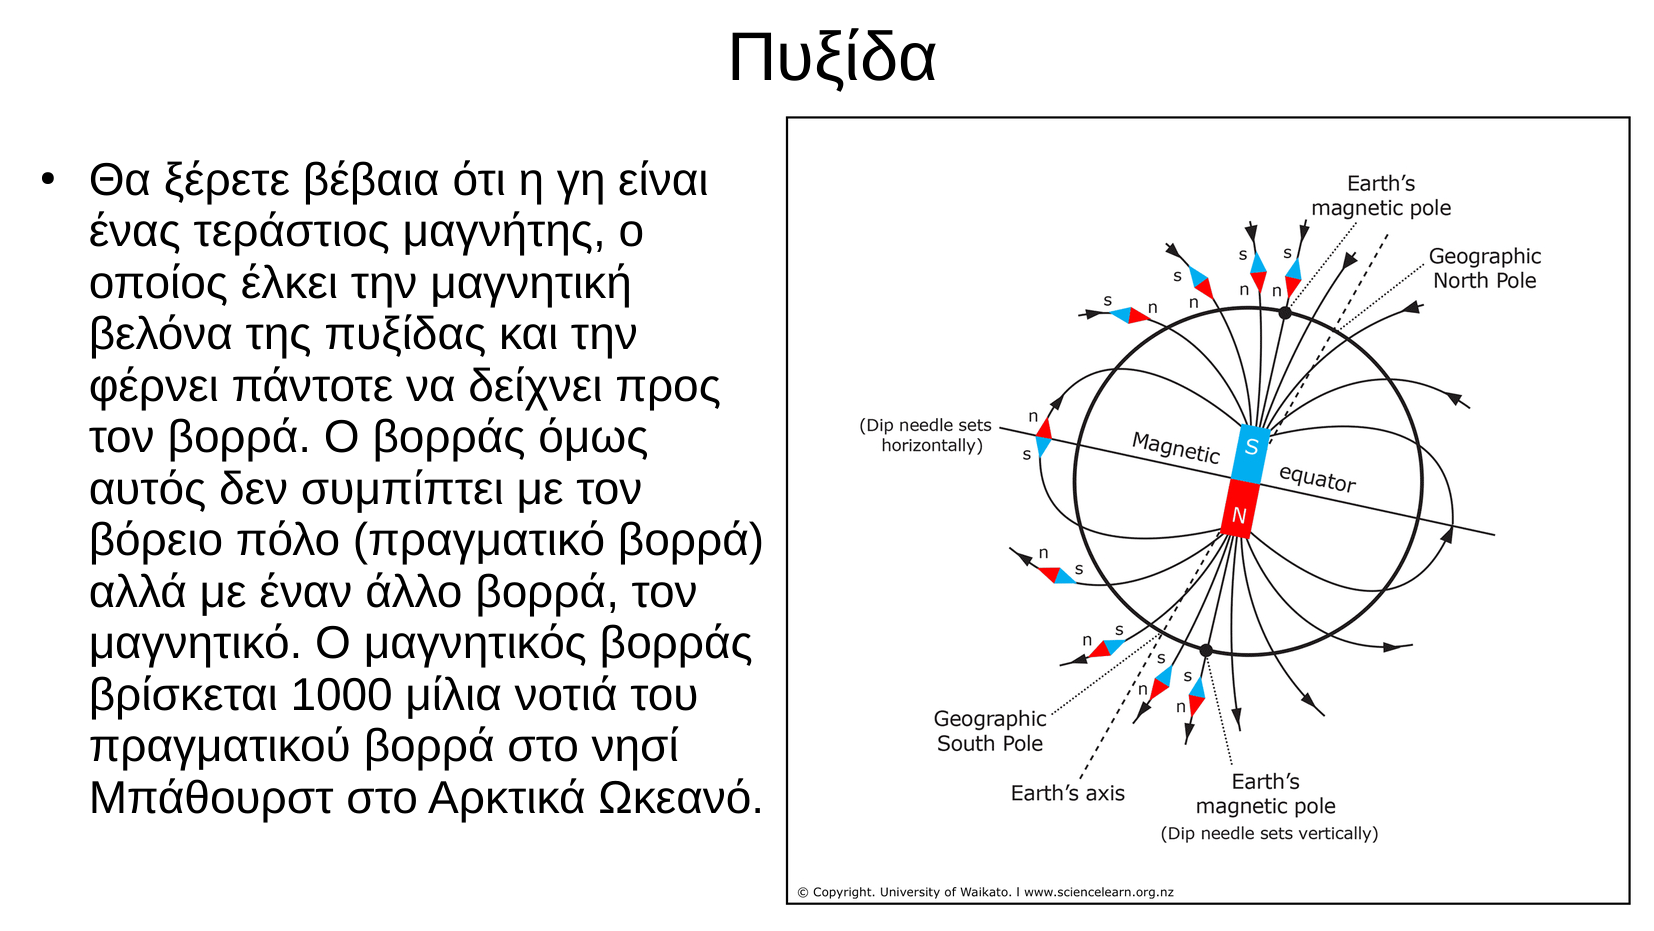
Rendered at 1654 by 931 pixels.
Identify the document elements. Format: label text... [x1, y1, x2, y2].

picture [779, 110, 1636, 909]
title Πυξίδα [35, 17, 1630, 95]
list Θα ξέρετε βέβαια ότι η γη είναι ένας τεράστιος μαγνήτης, ο οποίος έλκει την μαγνητική βελόνα της πυξίδας και την φέρνει πάντοτε να δείχνει προς τον βορρά. Ο βορράς όμως αυτός δεν συμπίπτει με τον βόρειο πόλο (πραγματικό βορρά) αλλά με έναν άλλο βορρά, τον μαγνητικό. Ο μαγνητικός βορράς βρίσκεται 1000 μίλια νοτιά του πραγματικού βορρά στο νησί Μπάθουρστ στο Αρκτικά Ωκεανό. [23, 153, 768, 910]
